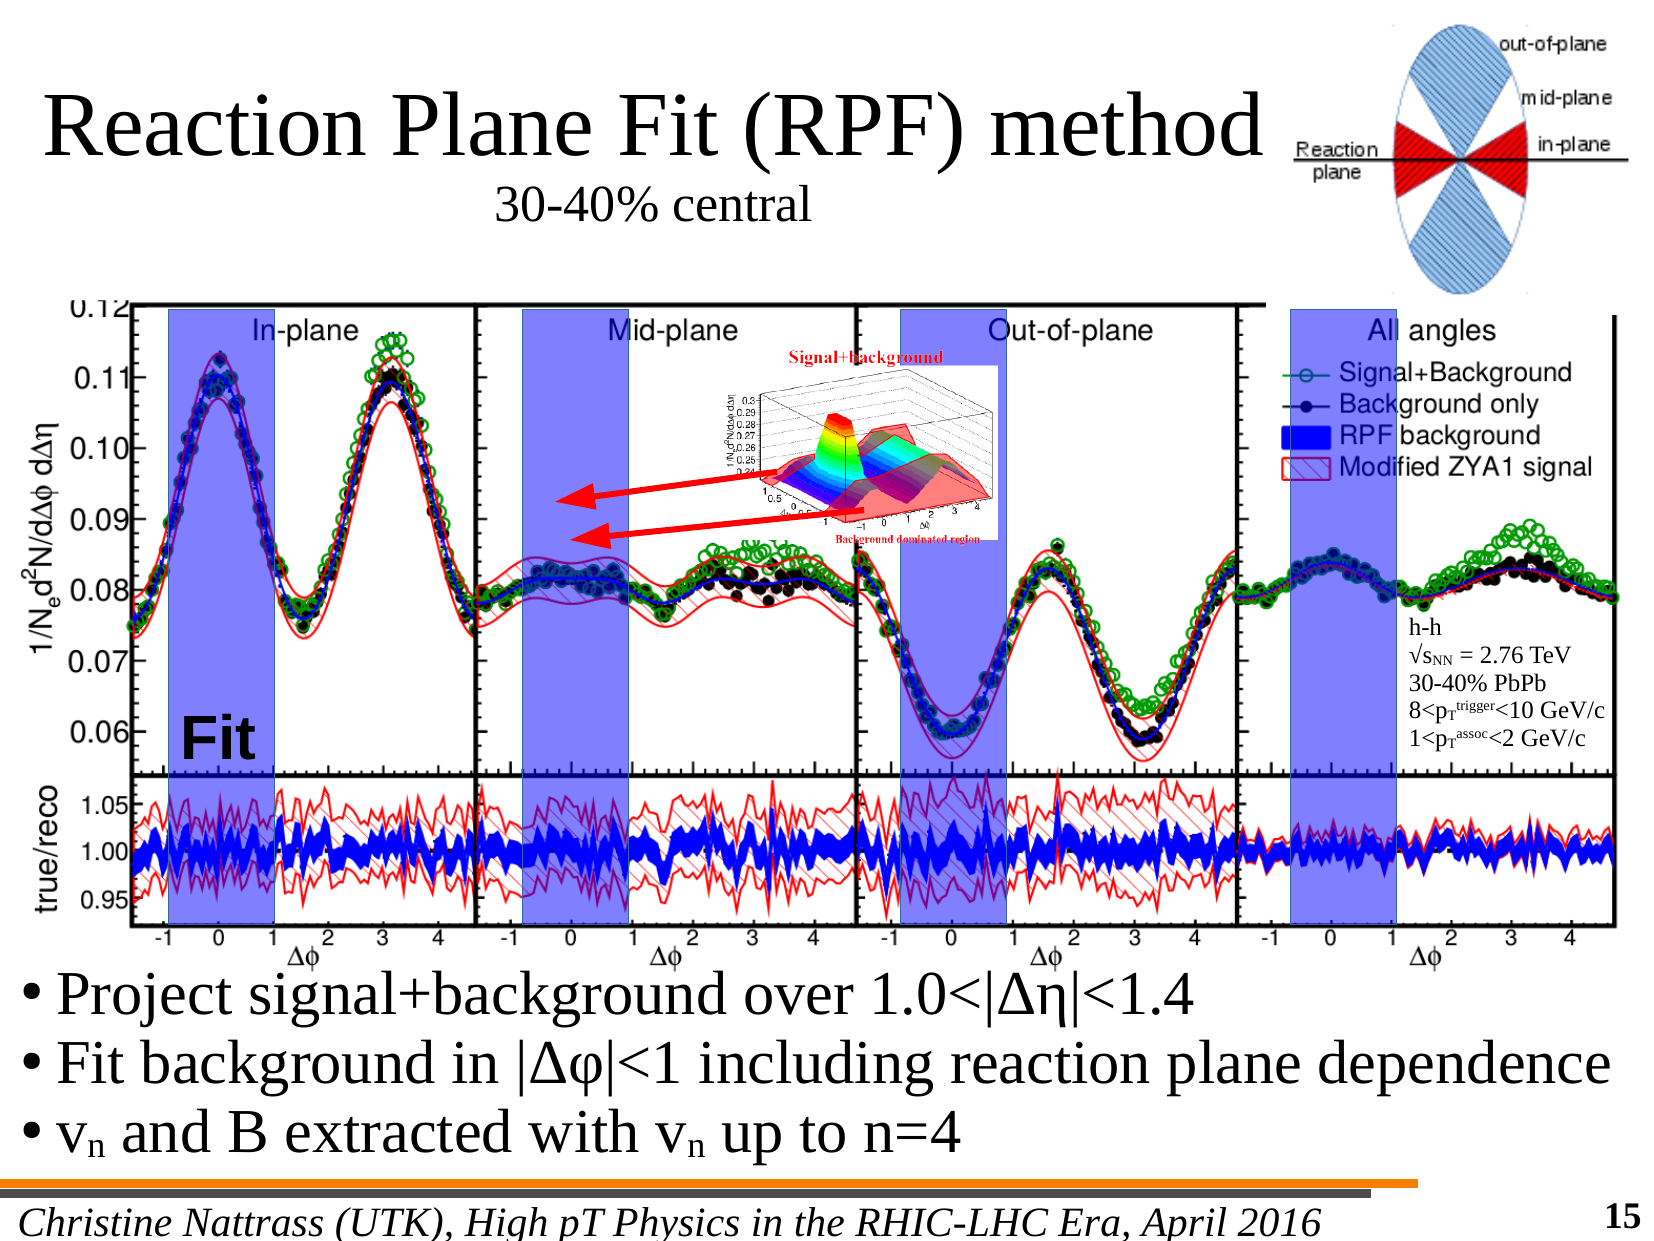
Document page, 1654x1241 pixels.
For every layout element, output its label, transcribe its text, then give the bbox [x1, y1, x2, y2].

text_box [900, 309, 1007, 344]
text_box [168, 781, 275, 925]
text_box [522, 309, 629, 925]
text_box Project signal+background over 1.0<|Δη|<1.4 Fit background in |Δφ|<1 including reaction plane dependence vn and B extracted with vn up to n=4 [5, 951, 1642, 1241]
text_box Fit [165, 695, 301, 781]
title Reaction Plane Fit (RPF) method 30-40% central [35, 49, 1273, 257]
text_box [1290, 309, 1397, 925]
text_box [168, 309, 275, 695]
text_box h-h √sNN = 2.76 TeV 30-40% PbPb 8<pTtrigger<10 GeV/c 1<pTassoc<2 GeV/c [1394, 605, 1654, 789]
text_box [900, 556, 1007, 925]
picture [0, 14, 1654, 982]
